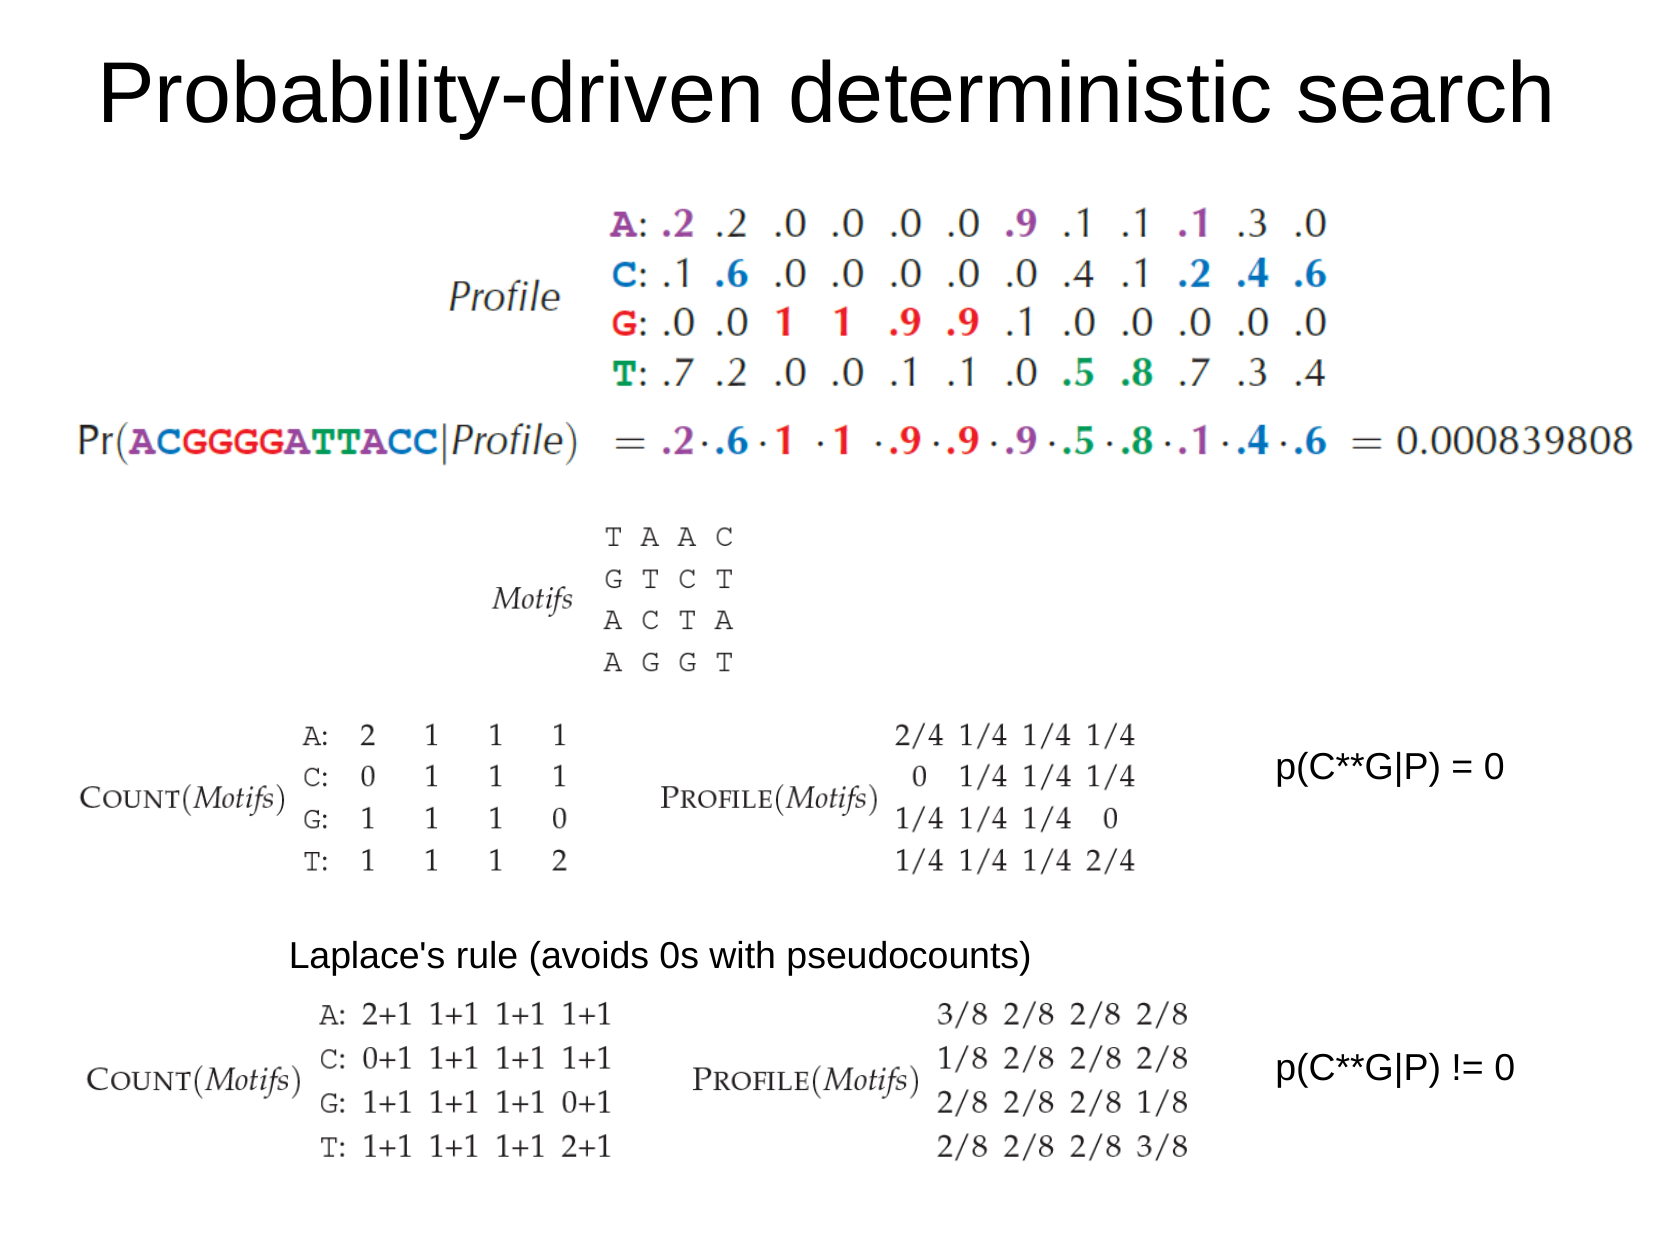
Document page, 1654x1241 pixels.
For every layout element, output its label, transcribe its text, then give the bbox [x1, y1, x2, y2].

text_box Laplace's rule (avoids 0s with pseudocounts) [274, 926, 1047, 984]
title Probability-driven deterministic search [31, 19, 1623, 165]
text_box p(C**G|P) != 0 [1260, 1039, 1531, 1097]
text_box p(C**G|P) = 0 [1260, 738, 1520, 796]
picture [48, 974, 1203, 1174]
picture [16, 509, 1156, 890]
picture [0, 191, 1654, 471]
